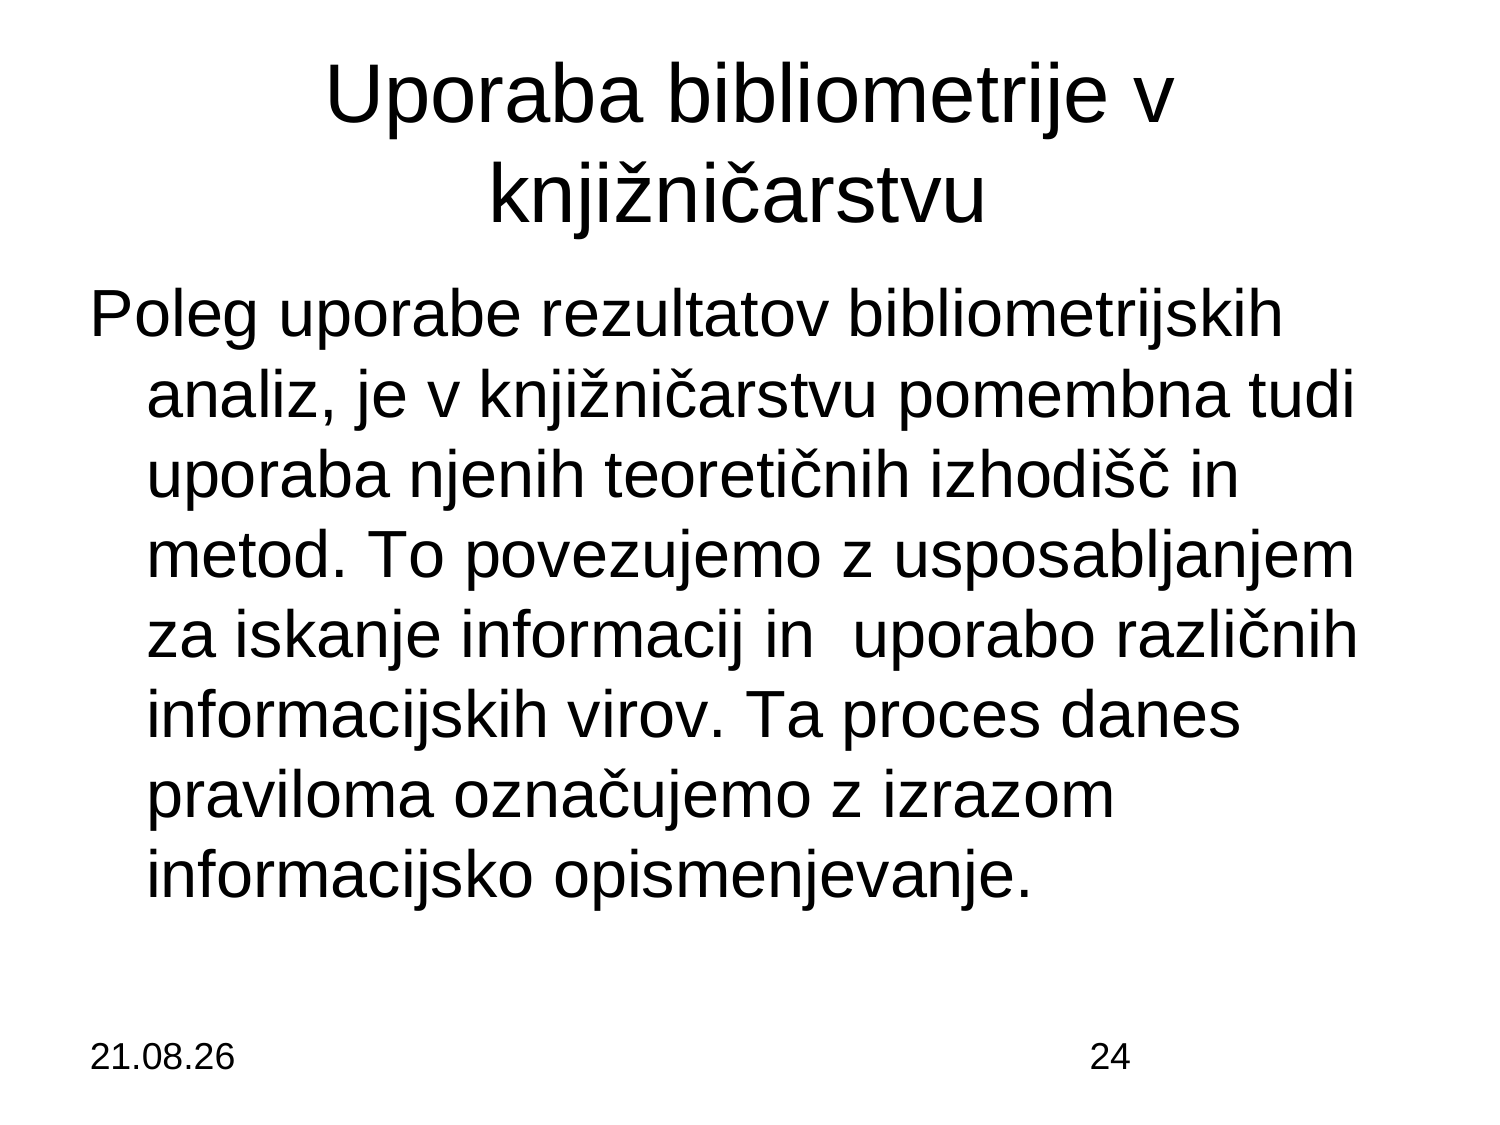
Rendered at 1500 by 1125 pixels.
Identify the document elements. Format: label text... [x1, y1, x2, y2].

list Poleg uporabe rezultatov bibliometrijskih analiz, je v knjižničarstvu pomembna tudi uporaba njenih teoretičnih izhodišč in metod. To povezujemo z usposabljanjem za iskanje informacij in uporabo različnih informacijskih virov. Ta proces danes praviloma označujemo z izrazom informacijsko opismenjevanje. [75, 262, 1426, 1006]
title Uporaba bibliometrije v knjižničarstvu [75, 31, 1426, 247]
